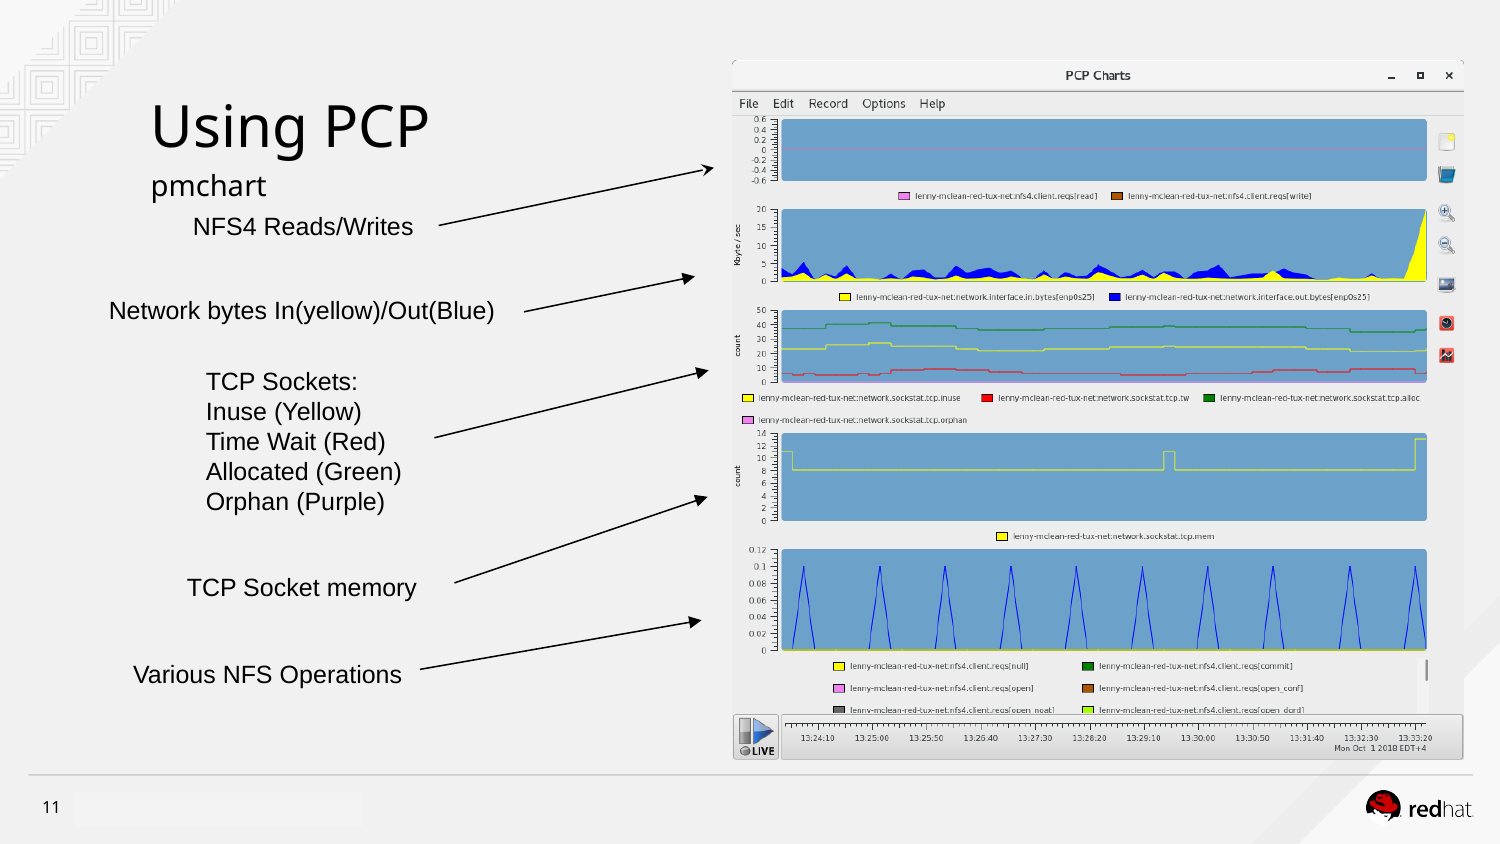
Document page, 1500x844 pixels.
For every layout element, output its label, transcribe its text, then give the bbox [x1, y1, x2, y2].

picture [0, 0, 1500, 844]
slide_number <number> [16, 776, 77, 842]
text_box Various NFS Operations [118, 643, 420, 696]
text_box TCP Socket memory [171, 556, 455, 609]
text_box TCP Sockets: Inuse (Yellow) Time Wait (Red) Allocated (Green) Orphan (Purple) [190, 350, 474, 545]
subtitle pmchart [135, 152, 1365, 218]
text_box Network bytes In(yellow)/Out(Blue) [93, 279, 525, 344]
text_box NFS4 Reads/Writes [167, 218, 439, 252]
picture [439, 218, 465, 224]
title Using PCP [135, 0, 1365, 152]
